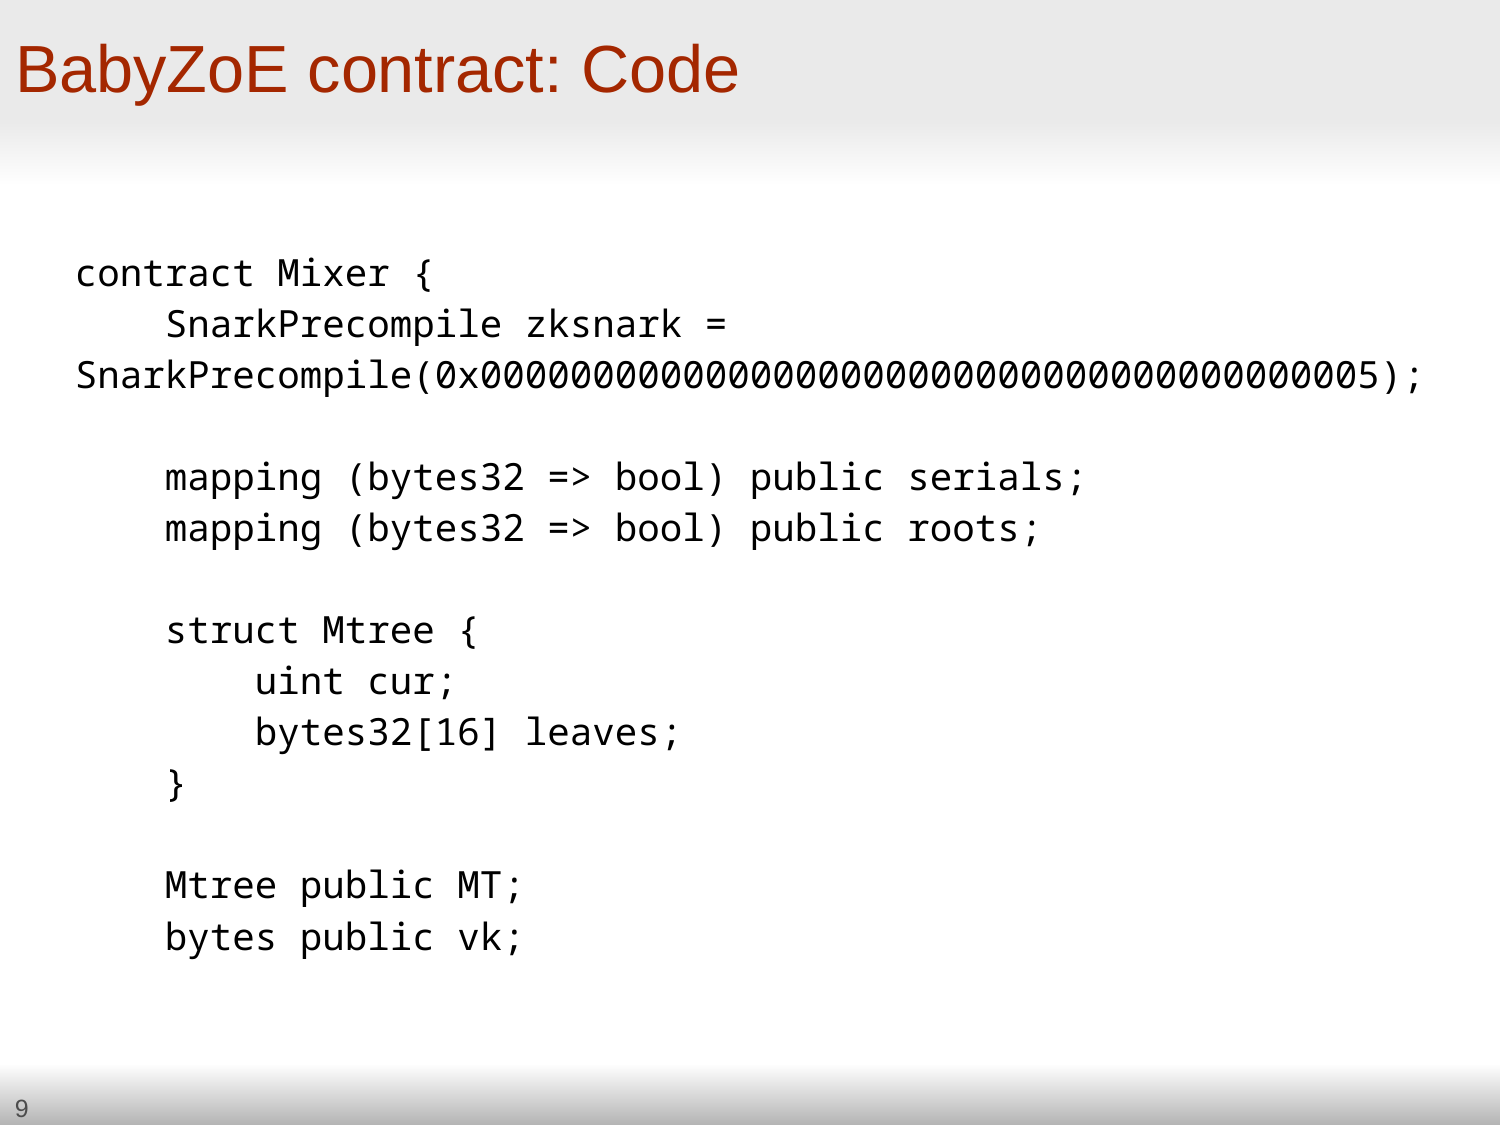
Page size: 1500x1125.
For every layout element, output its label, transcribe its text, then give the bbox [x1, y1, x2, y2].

text_box contract Mixer { SnarkPrecompile zksnark = SnarkPrecompile(0x0000000000000000000000000000000000000005); mapping (bytes32 => bool) public serials; mapping (bytes32 => bool) public roots; struct Mtree { uint cur; bytes32[16] leaves; } Mtree public MT; bytes public vk; [60, 239, 1471, 871]
title BabyZoE contract: Code [0, 3, 1500, 141]
